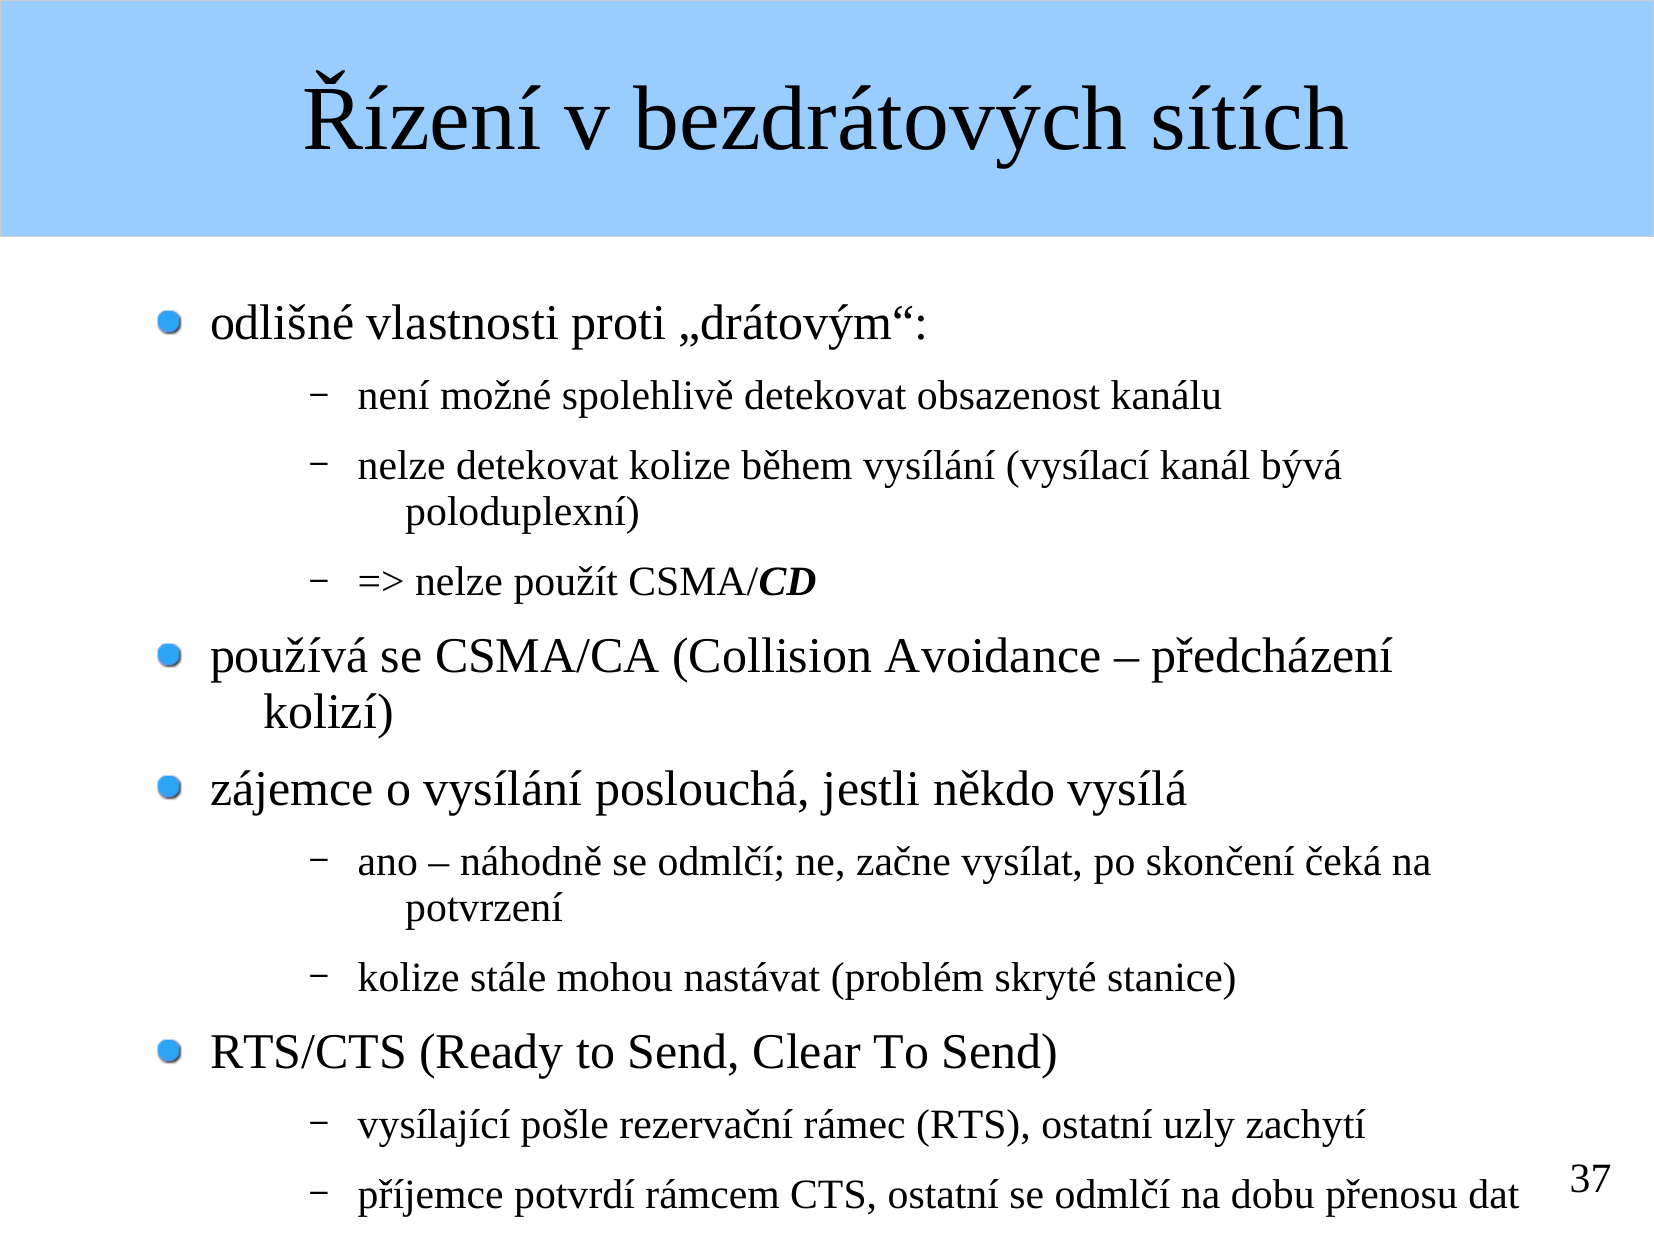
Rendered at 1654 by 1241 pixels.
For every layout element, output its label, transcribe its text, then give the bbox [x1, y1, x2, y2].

title Řízení v bezdrátových sítích [0, 0, 1654, 237]
list odlišné vlastnosti proti „drátovým“: není možné spolehlivě detekovat obsazenost kanálu nelze detekovat kolize během vysílání (vysílací kanál bývá poloduplexní) => nelze použít CSMA/CD používá se CSMA/CA (Collision Avoidance – předcházení kolizí) zájemce o vysílání poslouchá, jestli někdo vysílá ano – náhodně se odmlčí; ne, začne vysílat, po skončení čeká na potvrzení kolize stále mohou nastávat (problém skryté stanice) RTS/CTS (Ready to Send, Clear To Send) vysílající pošle rezervační rámec (RTS), ostatní uzly zachytí příjemce potvrdí rámcem CTS, ostatní se odmlčí na dobu přenosu dat CTS a RTS rámce jsou krátké, ale mohou při nich nastat kolize [121, 295, 1534, 1198]
